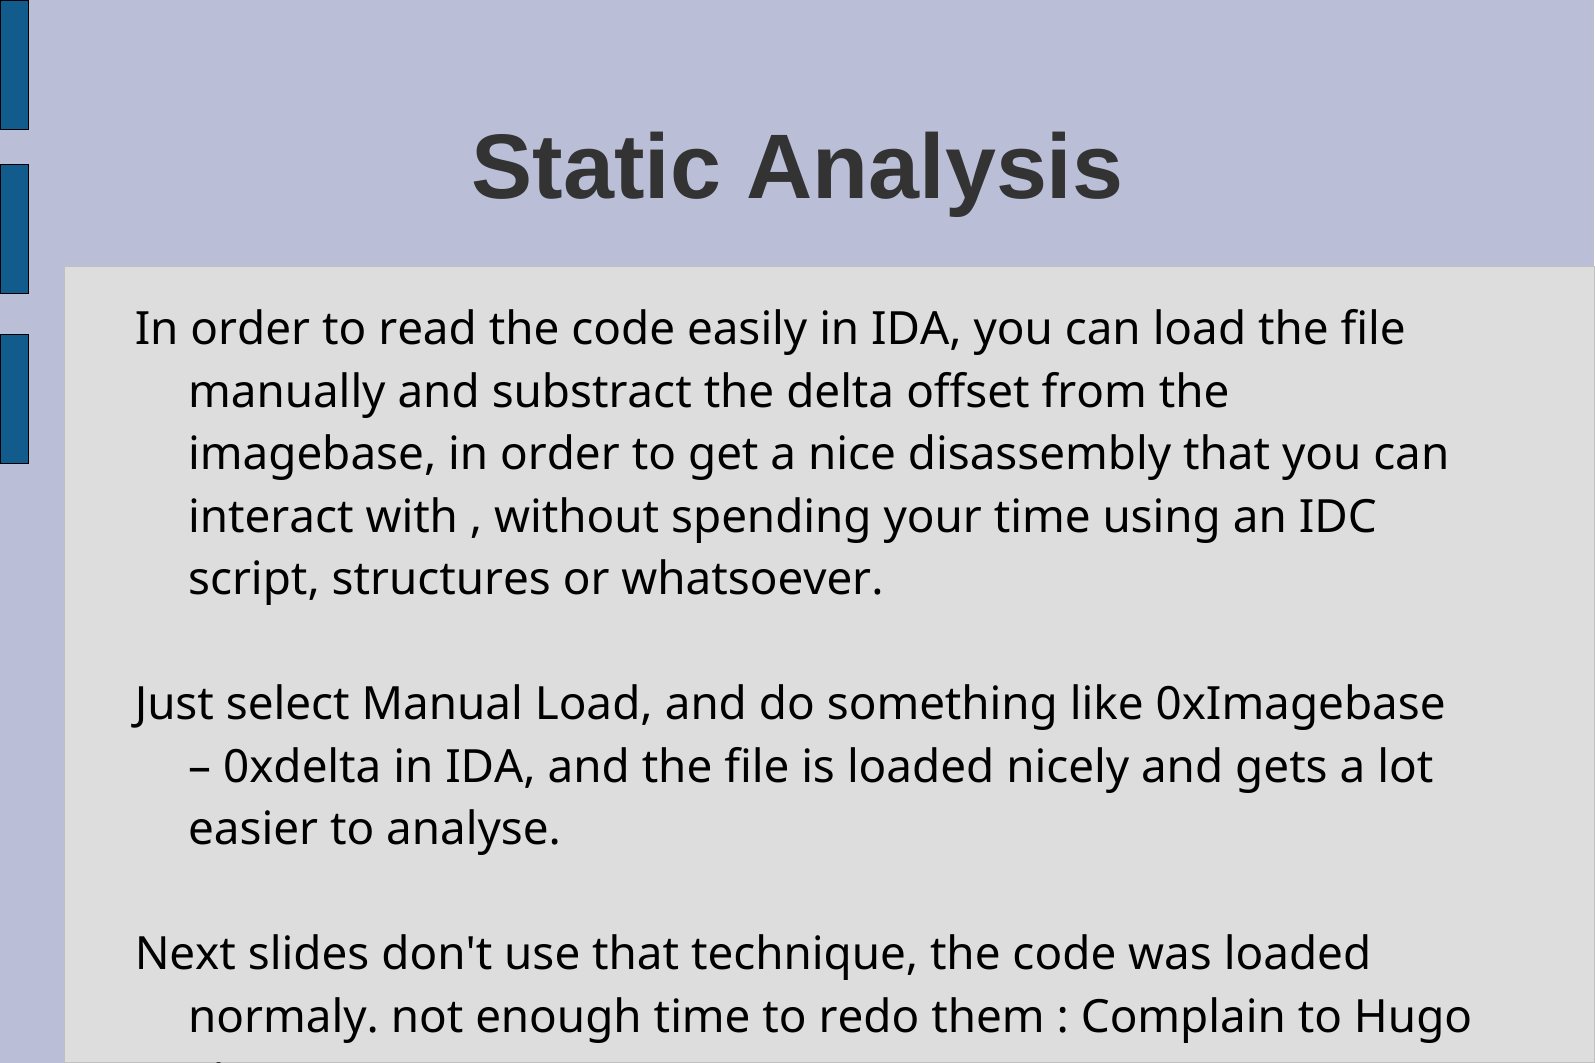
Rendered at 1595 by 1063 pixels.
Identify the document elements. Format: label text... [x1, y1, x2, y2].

title Static Analysis [117, 78, 1479, 256]
list In order to read the code easily in IDA, you can load the file manually and substract the delta offset from the imagebase, in order to get a nice disassembly that you can interact with , without spending your time using an IDC script, structures or whatsoever. Just select Manual Load, and do something like 0xImagebase – 0xdelta in IDA, and the file is loaded nicely and gets a lot easier to analyse. Next slides don't use that technique, the code was loaded normaly. not enough time to redo them : Complain to Hugo ;-) [117, 295, 1479, 966]
